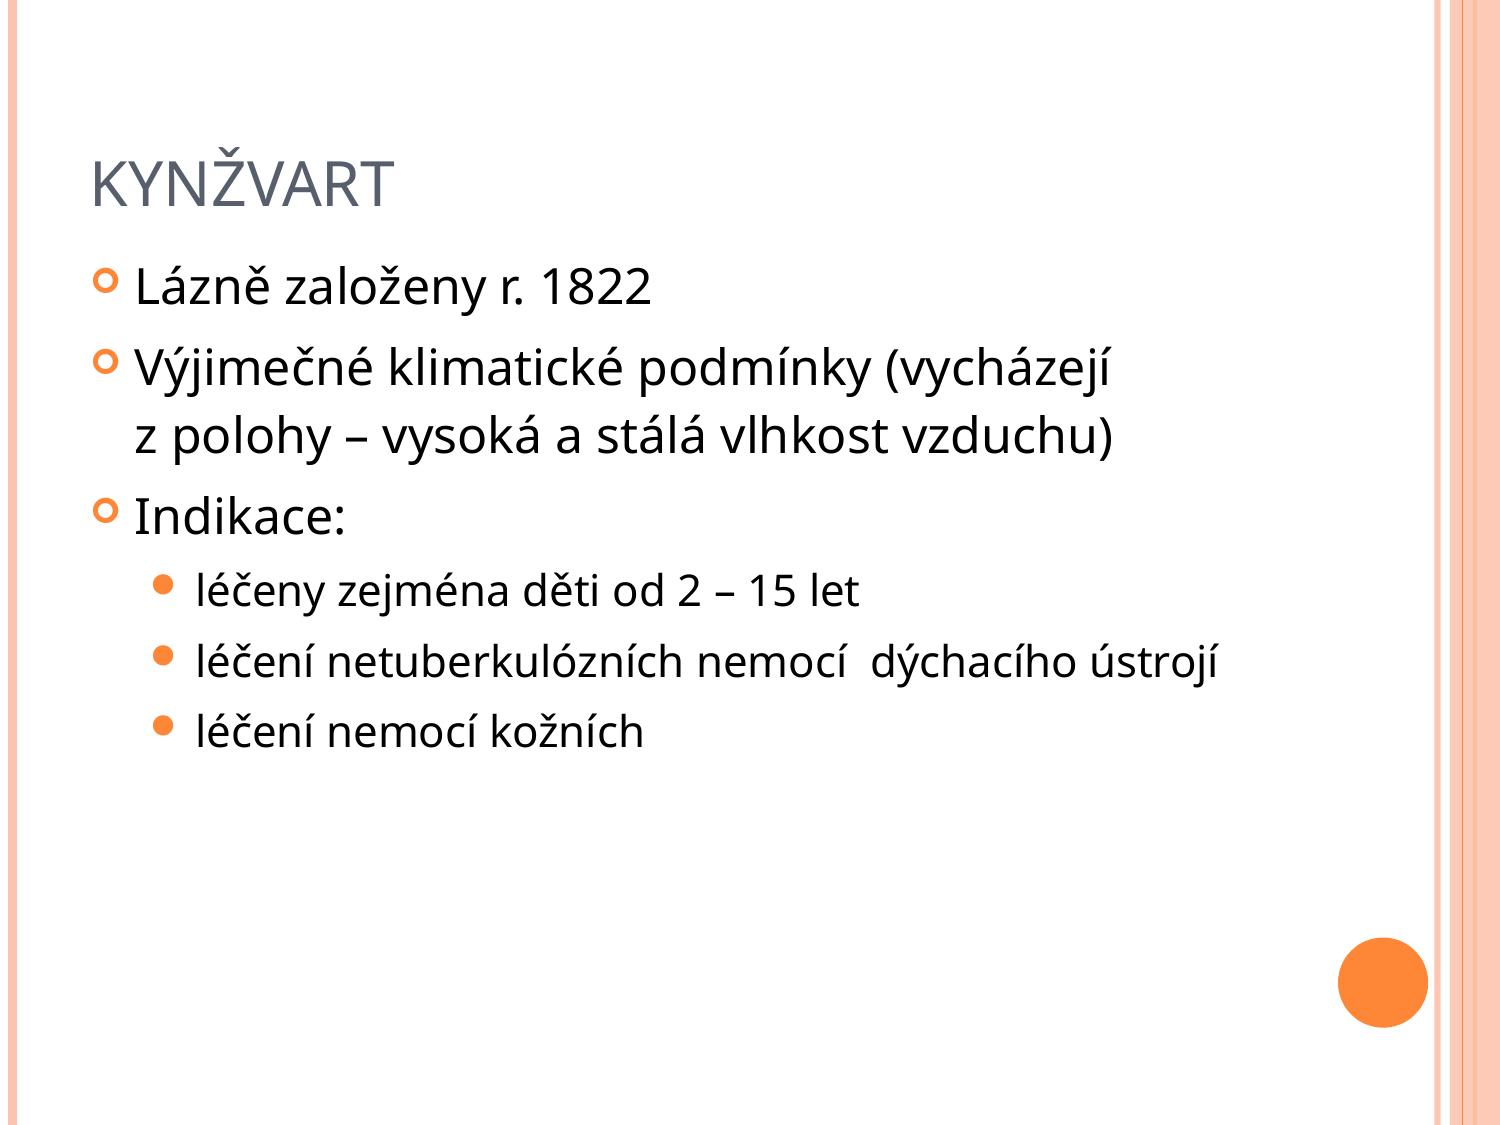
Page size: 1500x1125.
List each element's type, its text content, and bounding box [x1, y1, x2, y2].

list Lázně založeny r. 1822 Výjimečné klimatické podmínky (vycházejí z polohy – vysoká a stálá vlhkost vzduchu) Indikace: léčeny zejména děti od 2 – 15 let léčení netuberkulózních nemocí dýchacího ústrojí léčení nemocí kožních [75, 243, 1426, 986]
title KYNŽVART [74, 44, 1300, 233]
